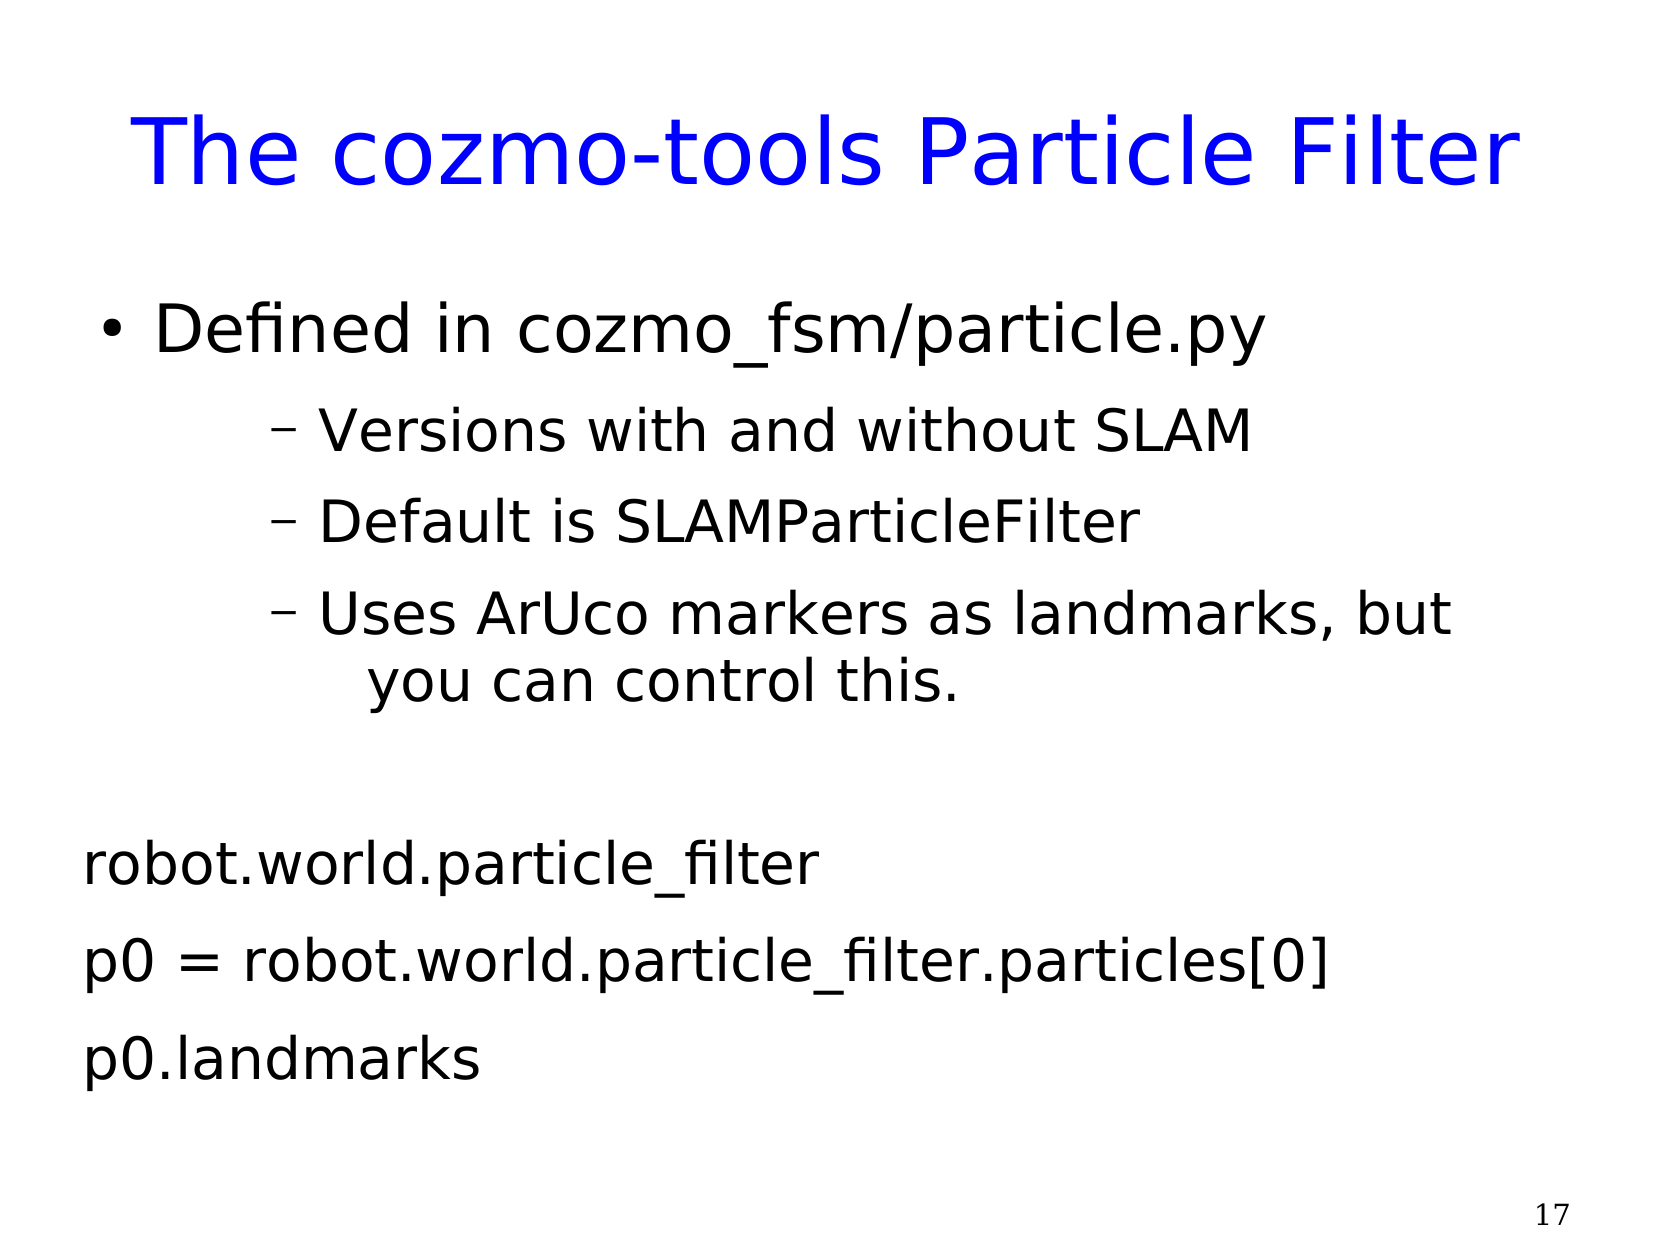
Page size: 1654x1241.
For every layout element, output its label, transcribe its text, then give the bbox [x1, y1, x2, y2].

list Defined in cozmo_fsm/particle.py Versions with and without SLAM Default is SLAMParticleFilter Uses ArUco markers as landmarks, but you can control this. robot.world.particle_filter p0 = robot.world.particle_filter.particles[0] p0.landmarks [82, 290, 1571, 1109]
title The cozmo-tools Particle Filter [82, 49, 1571, 257]
